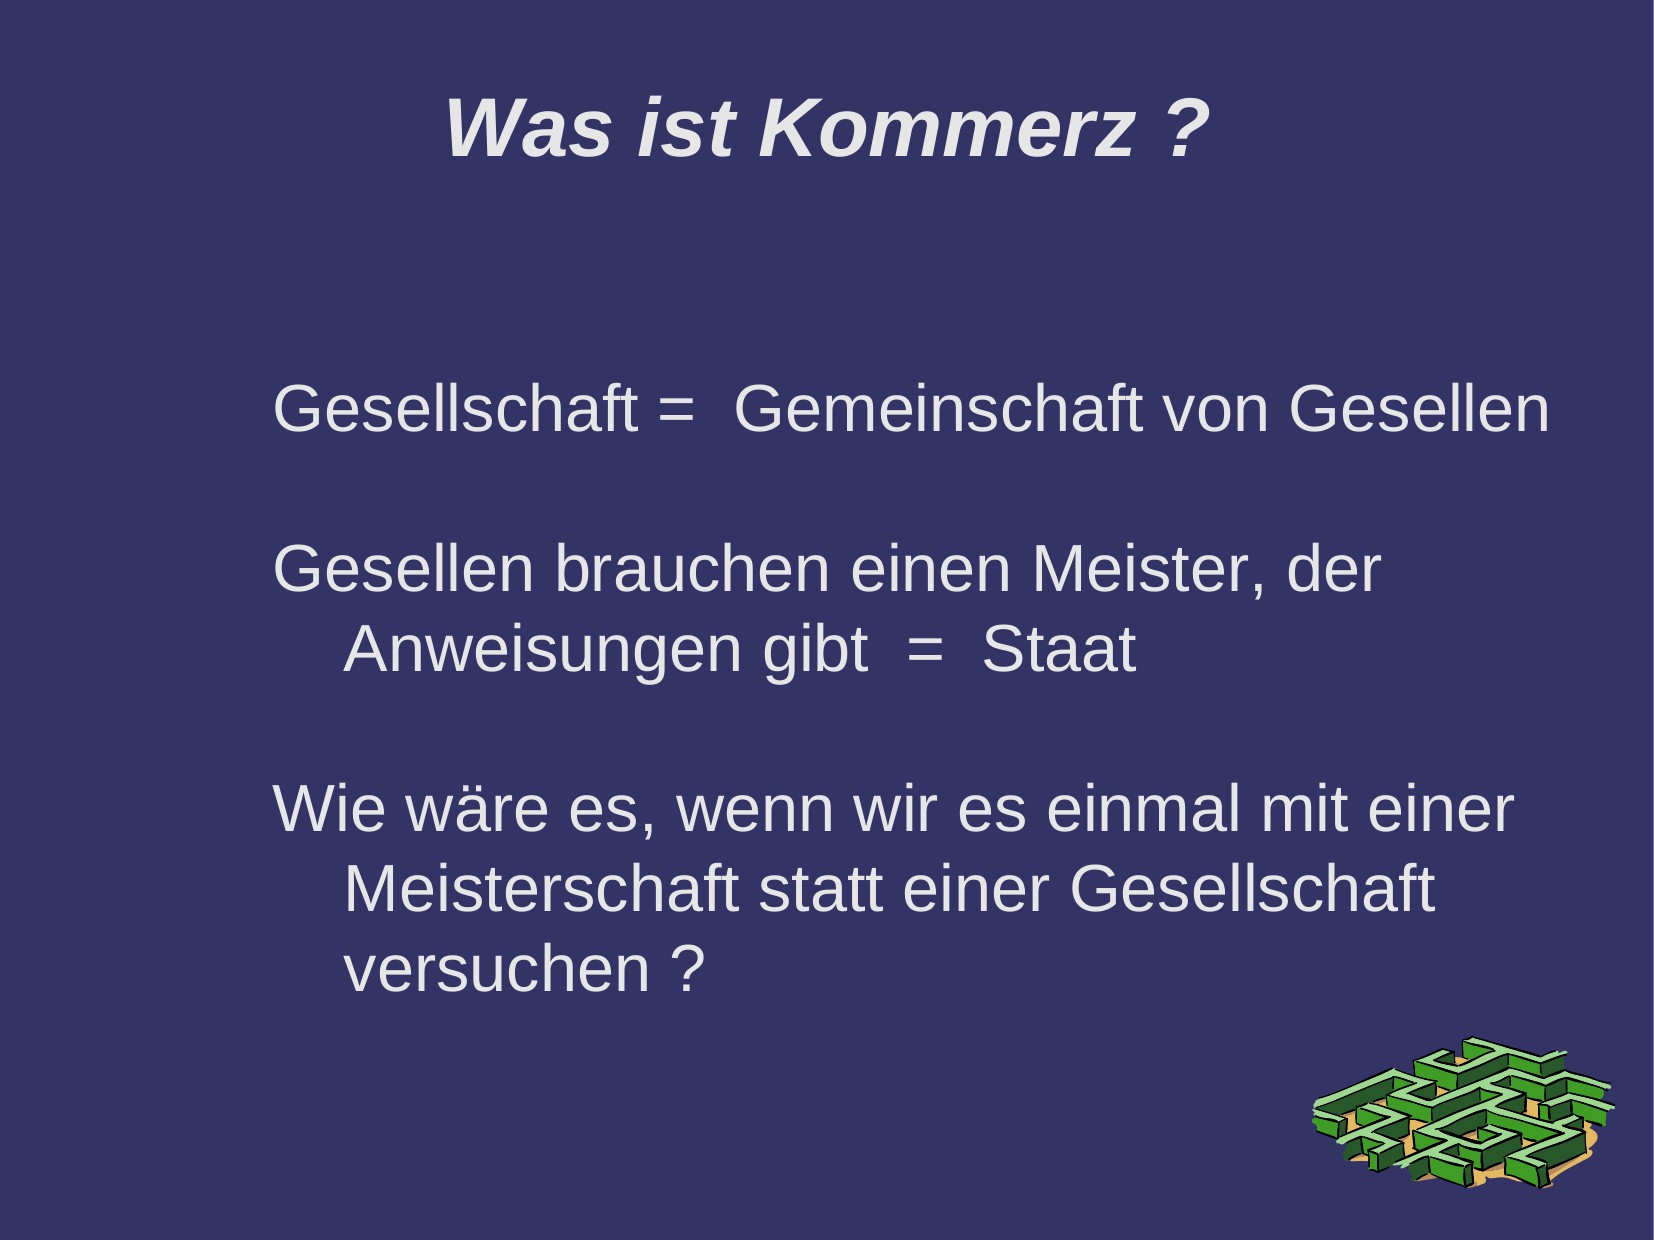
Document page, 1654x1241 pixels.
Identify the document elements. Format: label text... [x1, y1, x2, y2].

title Was ist Kommerz ? [121, 19, 1534, 227]
list Gesellschaft = Gemeinschaft von Gesellen Gesellen brauchen einen Meister, der Anweisungen gibt = Staat Wie wäre es, wenn wir es einmal mit einer Meisterschaft statt einer Gesellschaft versuchen ? [178, 364, 1570, 1147]
